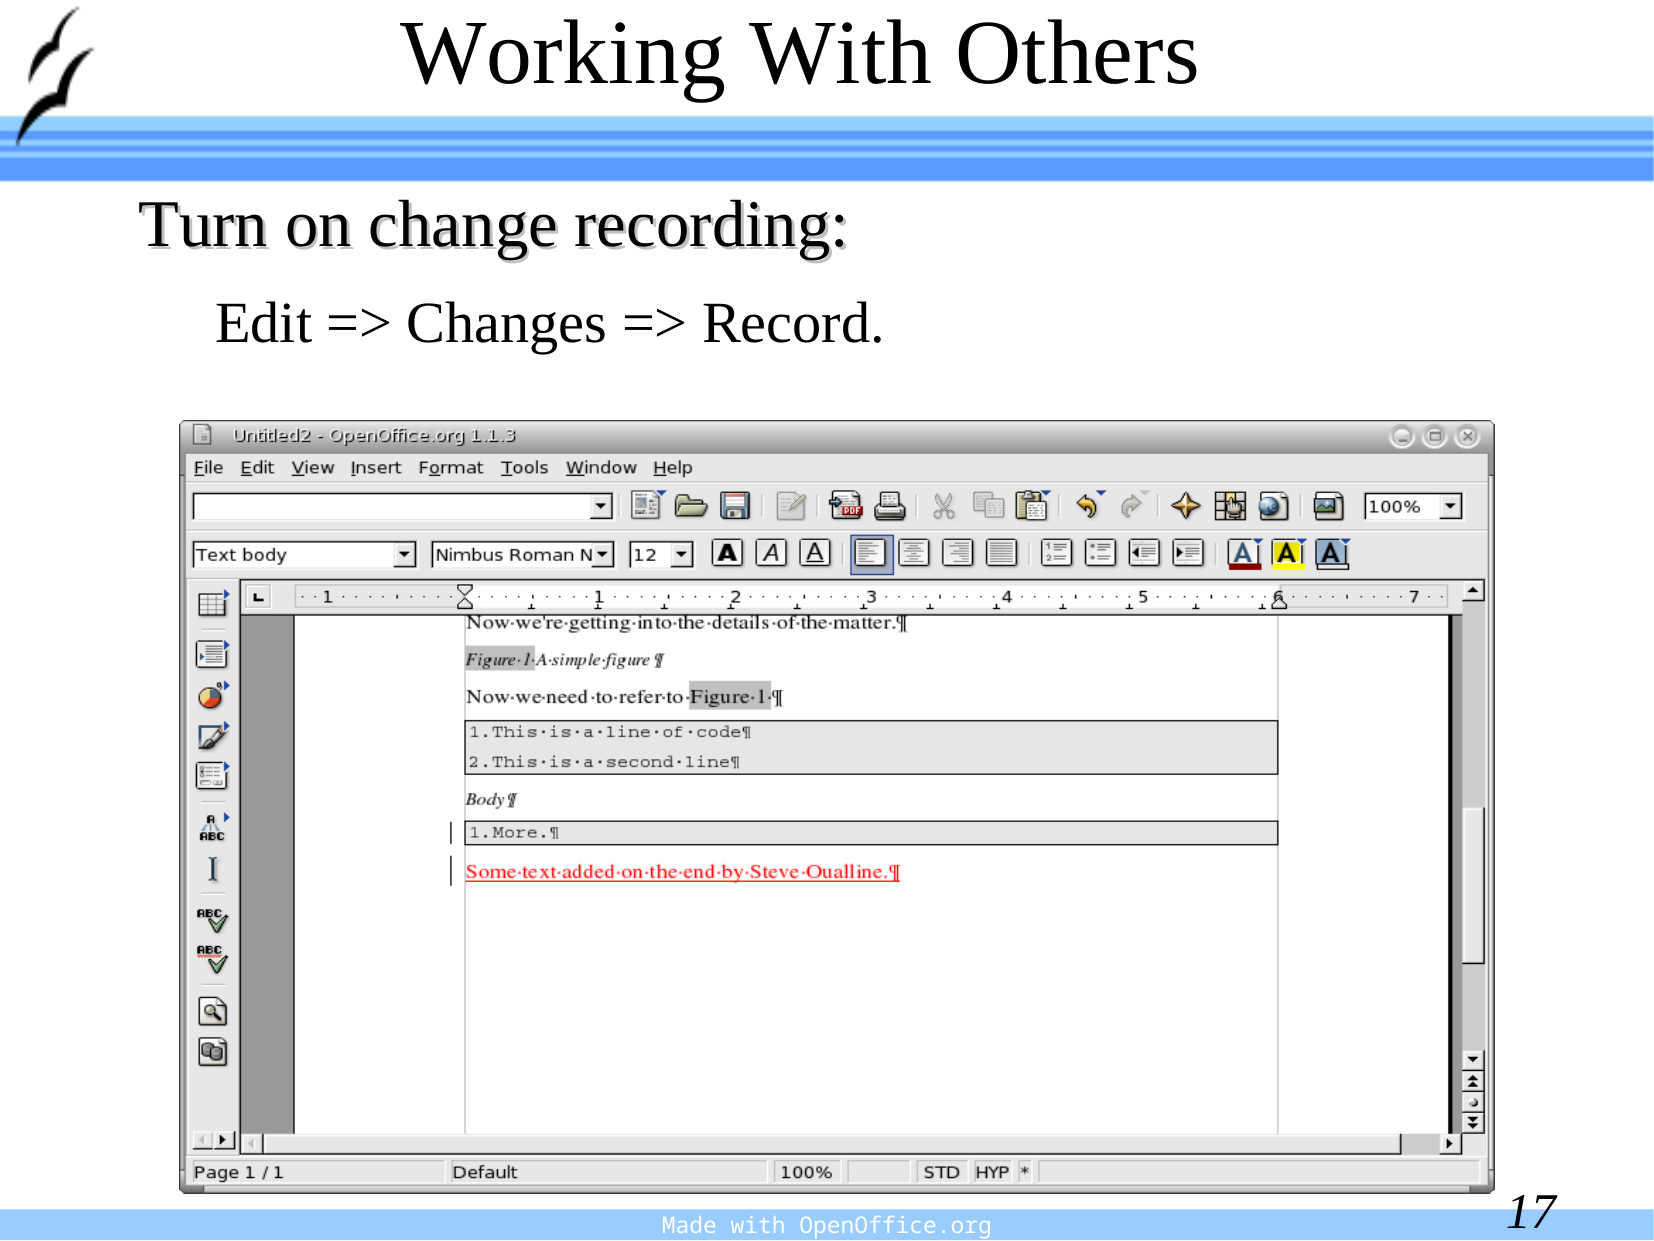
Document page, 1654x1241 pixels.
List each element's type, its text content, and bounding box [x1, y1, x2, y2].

title Working With Others [94, 0, 1507, 117]
picture [0, 0, 1654, 188]
list Turn on change recording: Edit => Changes => Record. [120, 187, 1533, 1195]
picture [179, 420, 1495, 1194]
